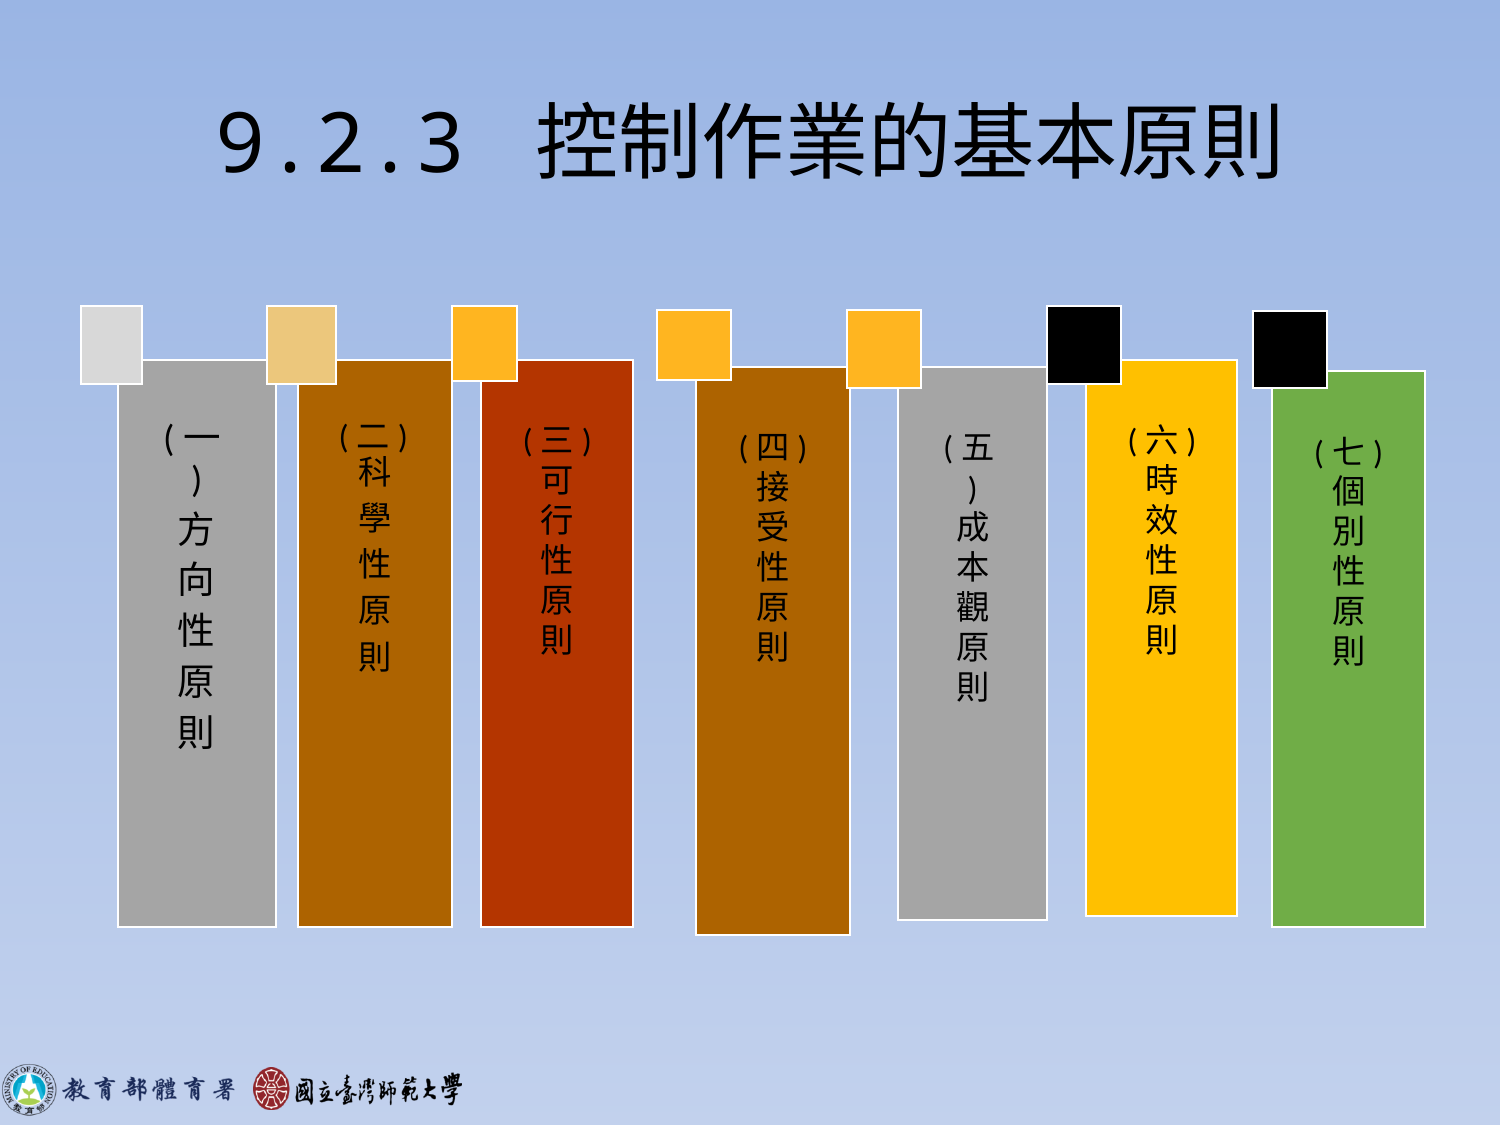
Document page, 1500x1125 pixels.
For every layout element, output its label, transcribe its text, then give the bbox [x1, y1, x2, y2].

text_box (四) 接 受 性 原 則 [696, 367, 850, 935]
text_box [847, 310, 921, 388]
text_box [267, 306, 336, 384]
text_box (三) 可 行 性 原 則 [481, 360, 634, 928]
text_box [1253, 311, 1327, 388]
title 9.2.3 控制作業的基本原則 [75, 45, 1426, 233]
text_box (二)科 學 性 原 則 [297, 360, 453, 928]
text_box [81, 306, 142, 384]
text_box [657, 310, 731, 380]
text_box (六) 時 效 性 原 則 [1086, 360, 1238, 917]
text_box [1047, 306, 1121, 384]
text_box (一) 方 向 性 原 則 [117, 360, 276, 928]
text_box (七) 個 別 性 原 則 [1272, 371, 1426, 928]
text_box (五) 成 本 觀 原 則 [898, 367, 1048, 921]
text_box [452, 306, 517, 381]
